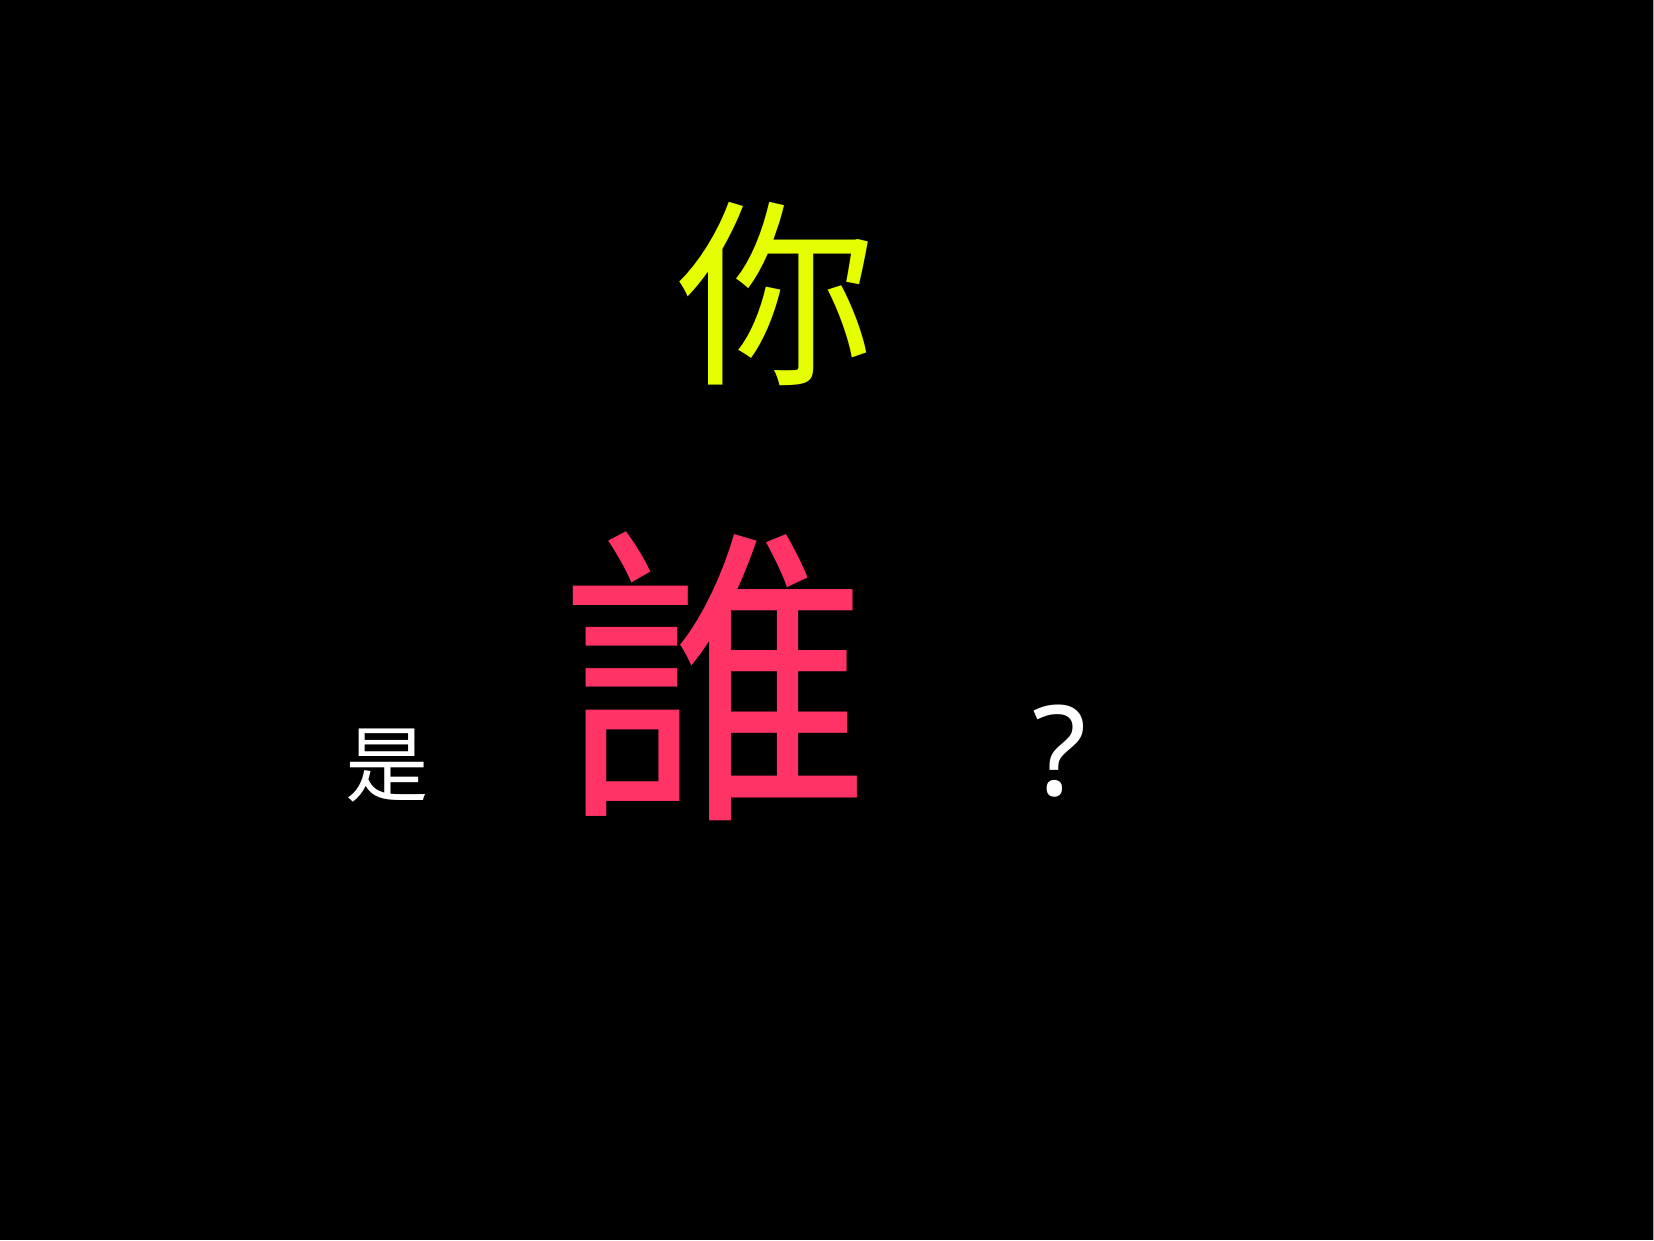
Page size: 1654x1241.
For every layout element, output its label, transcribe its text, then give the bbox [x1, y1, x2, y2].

text_box 你 [661, 129, 910, 345]
text_box 是 誰 ? [330, 425, 1477, 753]
